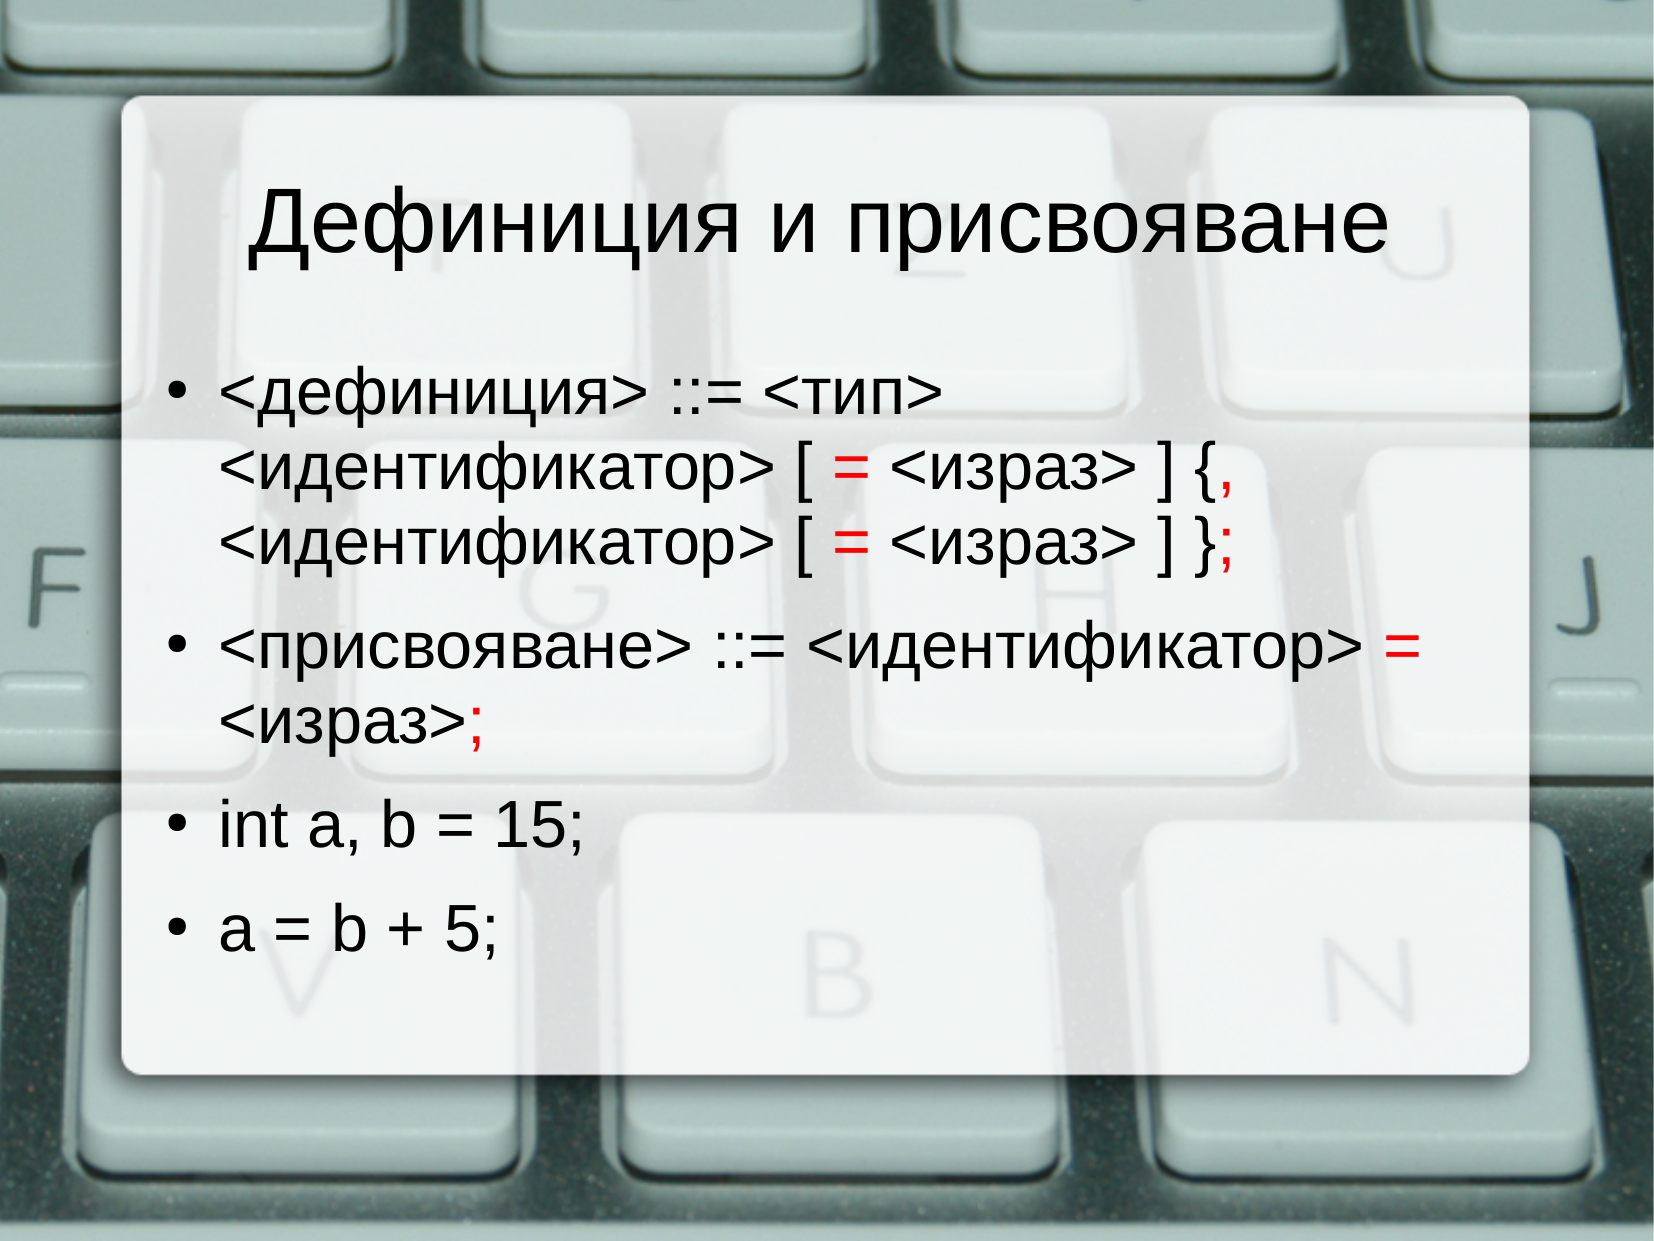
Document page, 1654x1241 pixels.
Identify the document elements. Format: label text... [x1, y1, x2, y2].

list <дефиниция> ::= <тип> <идентификатор> [ = <израз> ] {, <идентификатор> [ = <израз> ] }; <присвояване> ::= <идентификатор> = <израз>; int a, b = 15; a = b + 5; [147, 354, 1506, 1074]
title Дефиниция и присвояване [135, 117, 1506, 325]
picture [0, 0, 1654, 1241]
